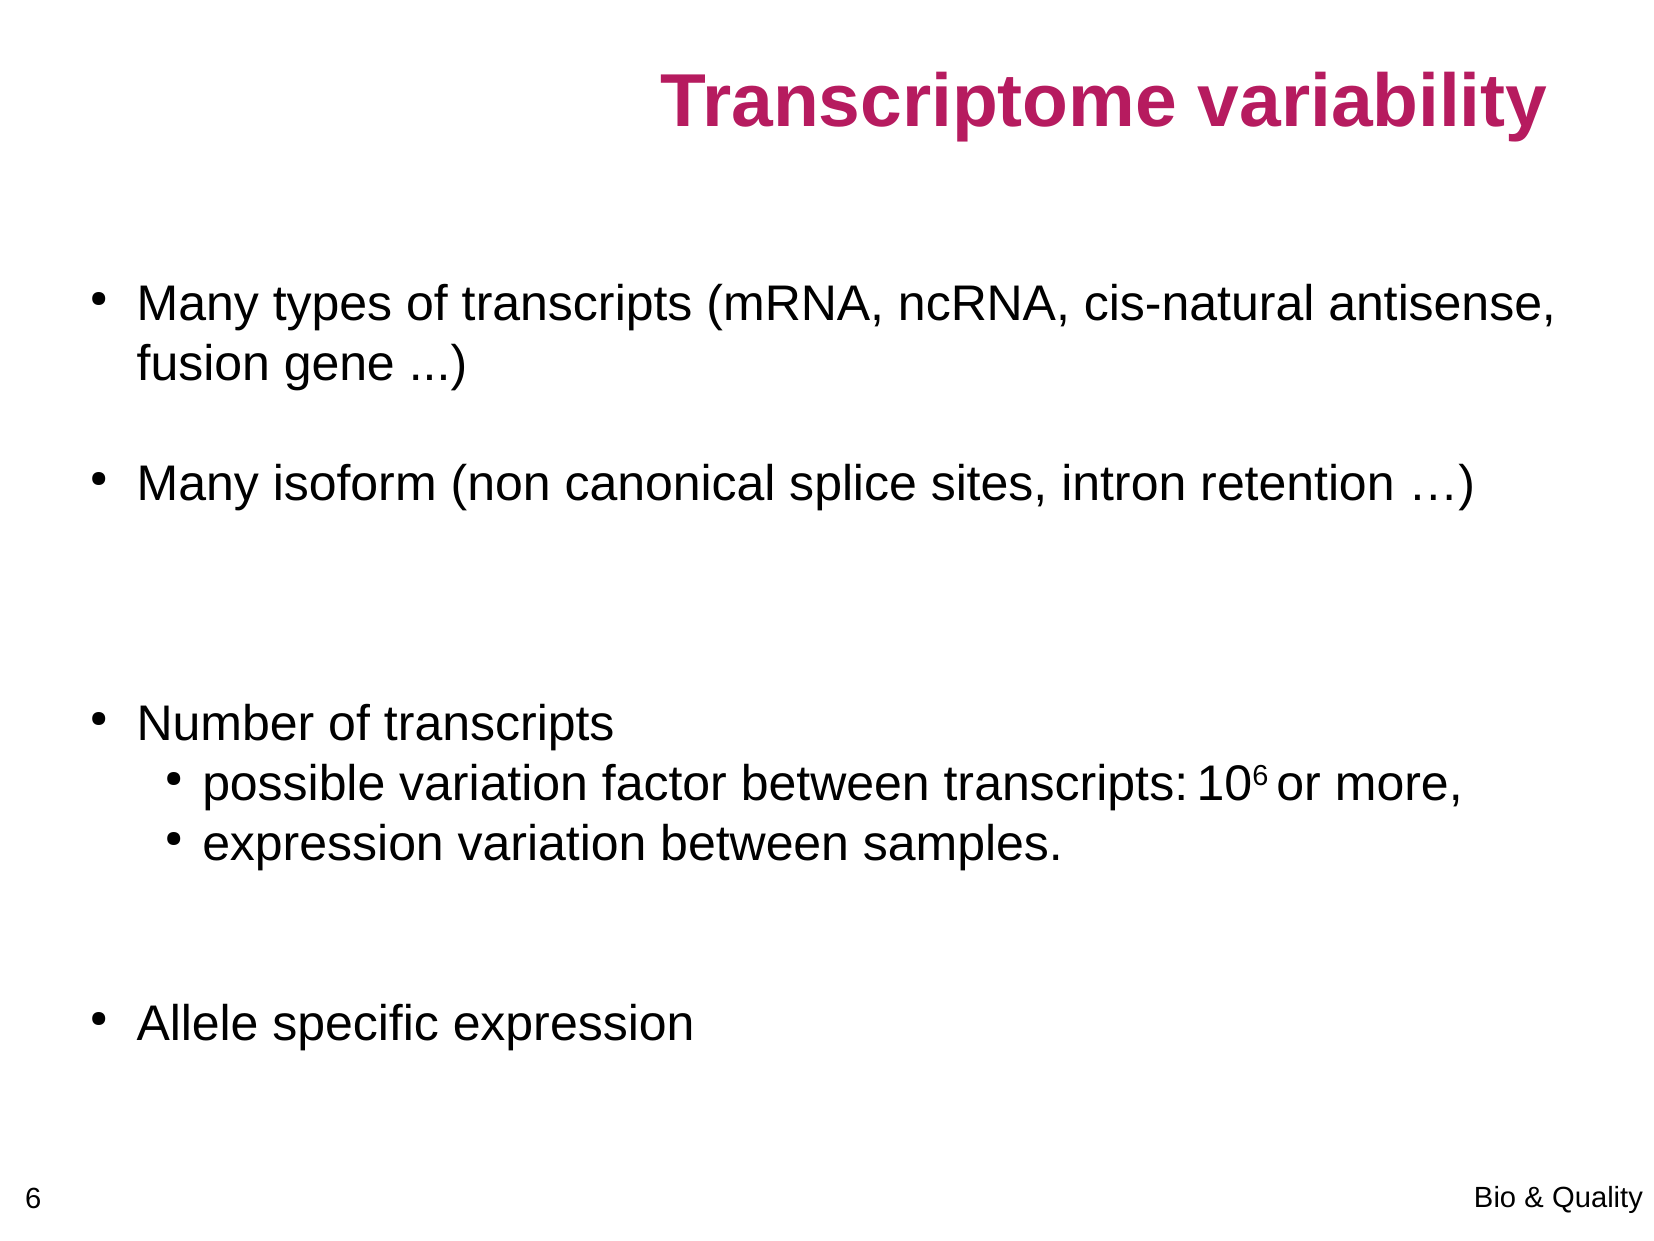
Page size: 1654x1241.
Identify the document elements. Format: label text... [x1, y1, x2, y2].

text_box Transcriptome variability [152, 0, 1641, 193]
text_box Many types of transcripts (mRNA, ncRNA, cis-natural antisense, fusion gene ...) Many isoform (non canonical splice sites, intron retention …) Number of transcripts possible variation factor between transcripts: 106 or more, expression variation between samples. Allele specific expression [0, 203, 1624, 1241]
